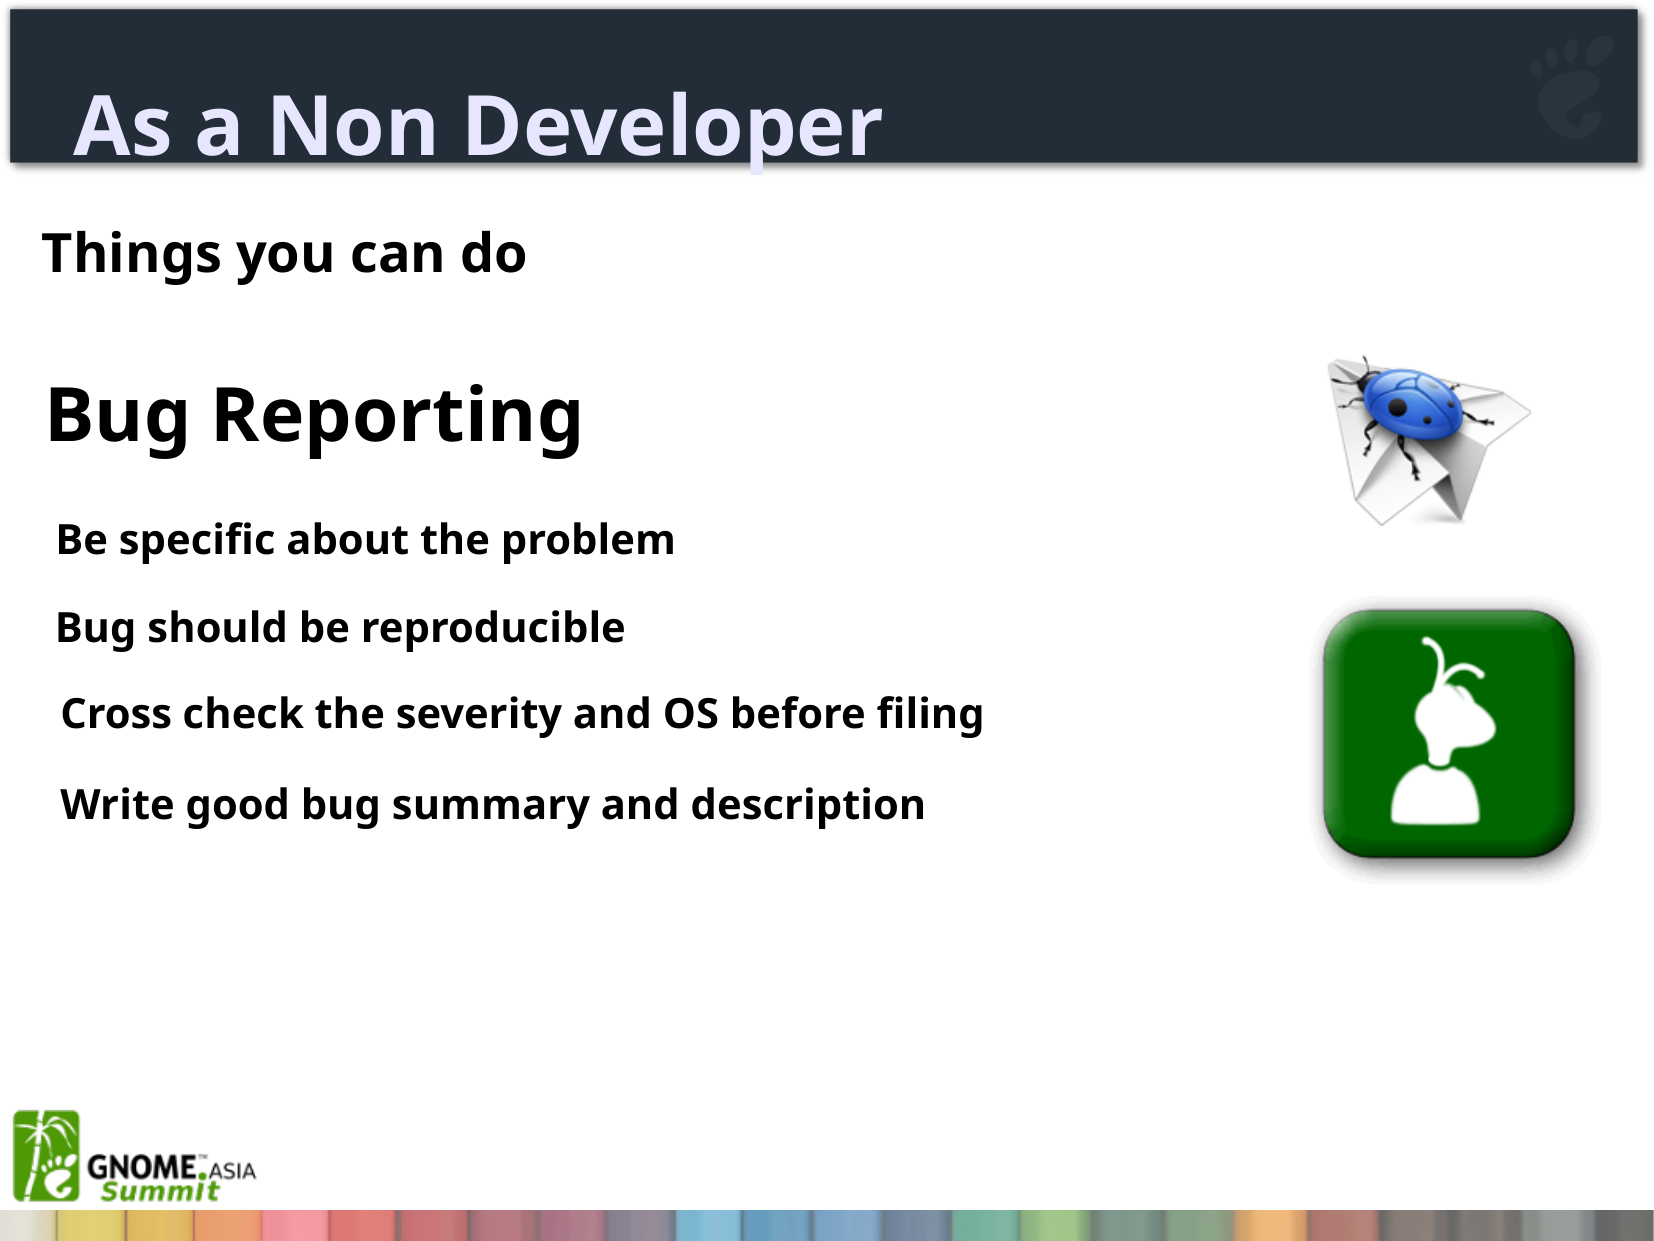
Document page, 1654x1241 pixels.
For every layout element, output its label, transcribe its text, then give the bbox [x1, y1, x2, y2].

picture [1317, 349, 1536, 532]
text_box Bug Reporting [29, 354, 1063, 454]
text_box Cross check the severity and OS before filing [45, 676, 1034, 739]
text_box As a Non Developer [59, 59, 872, 168]
picture [1299, 590, 1601, 886]
text_box Bug should be reproducible [40, 590, 667, 653]
picture [0, 0, 1654, 179]
text_box Write good bug summary and description [45, 767, 1004, 830]
picture [0, 1101, 1654, 1241]
text_box Things you can do [26, 206, 1182, 294]
text_box Be specific about the problem [40, 501, 709, 564]
